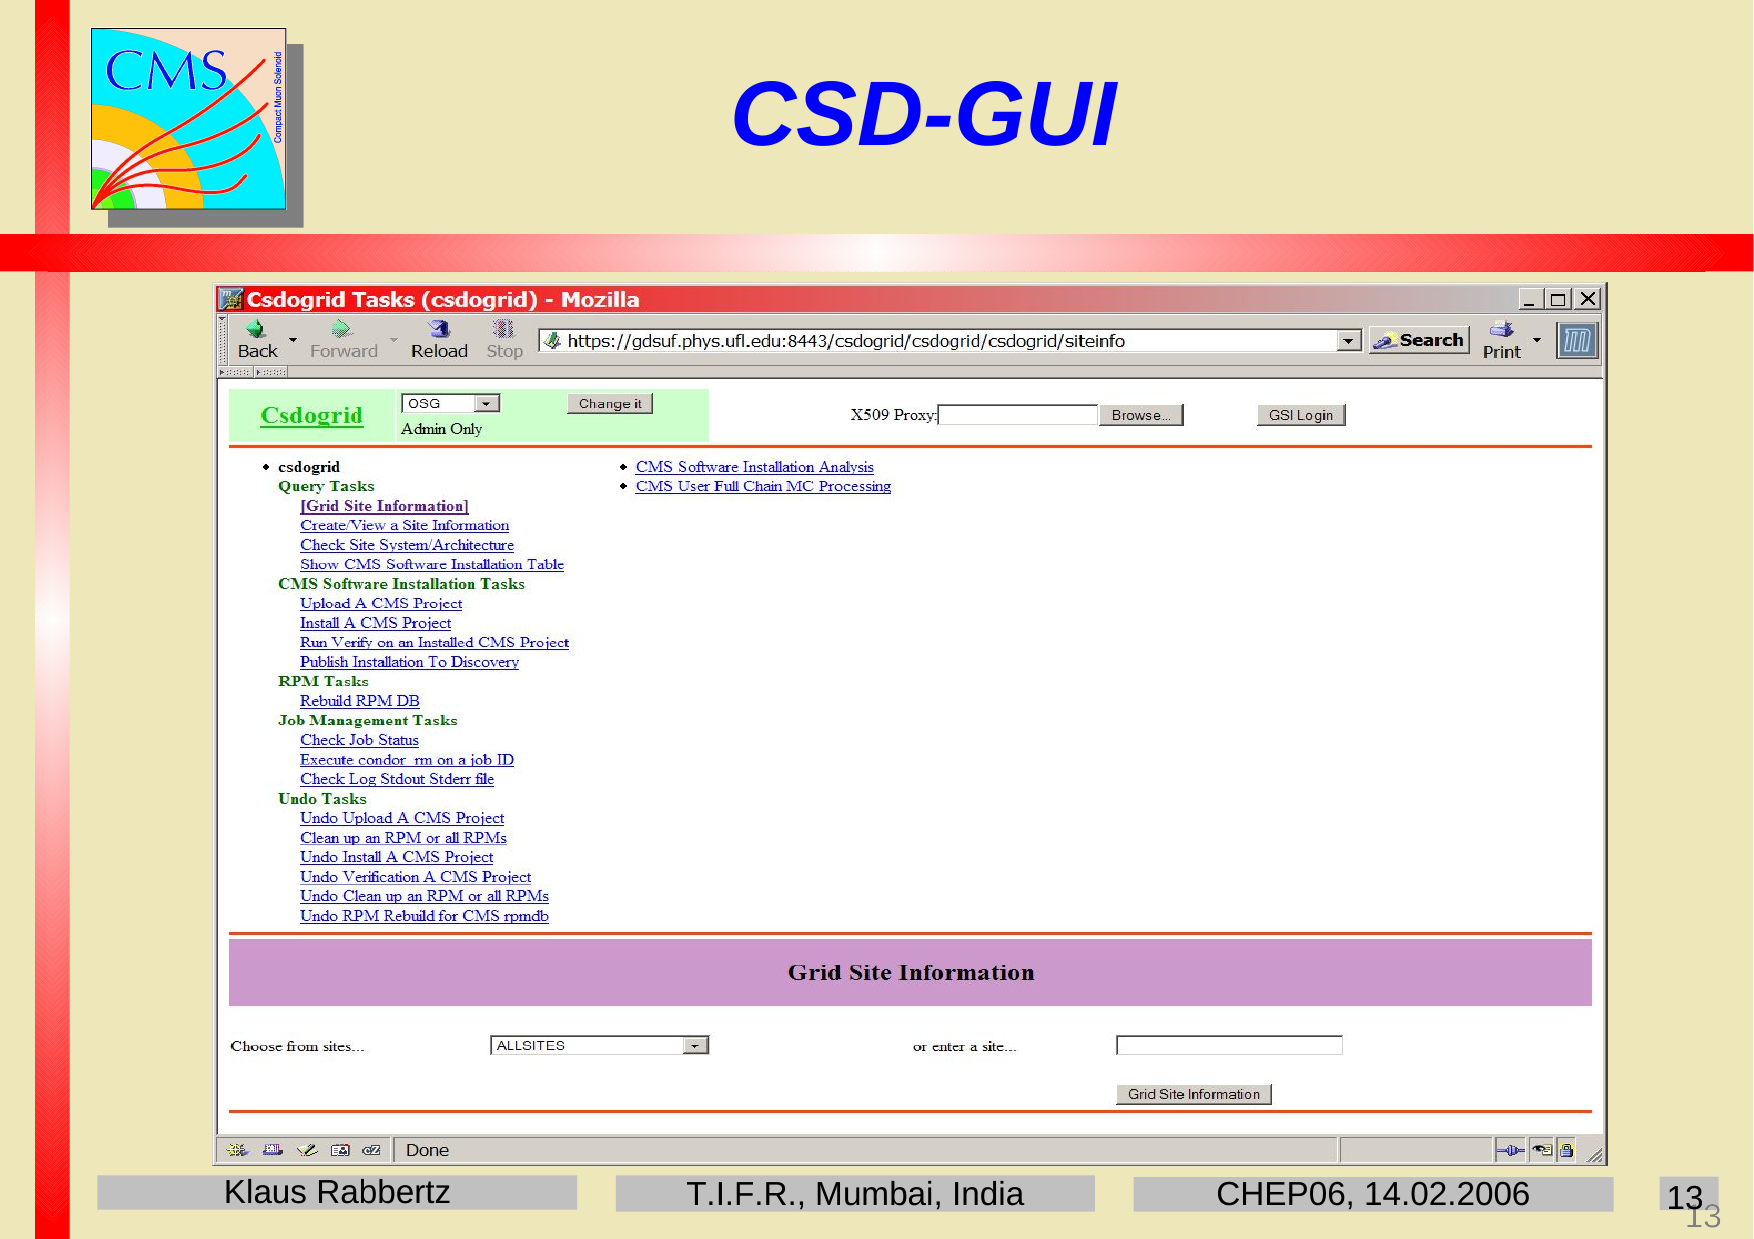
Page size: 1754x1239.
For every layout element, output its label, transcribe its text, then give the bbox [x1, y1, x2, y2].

picture [212, 282, 1608, 1167]
title CSD-GUI [282, 10, 1566, 217]
picture [90, 27, 282, 210]
